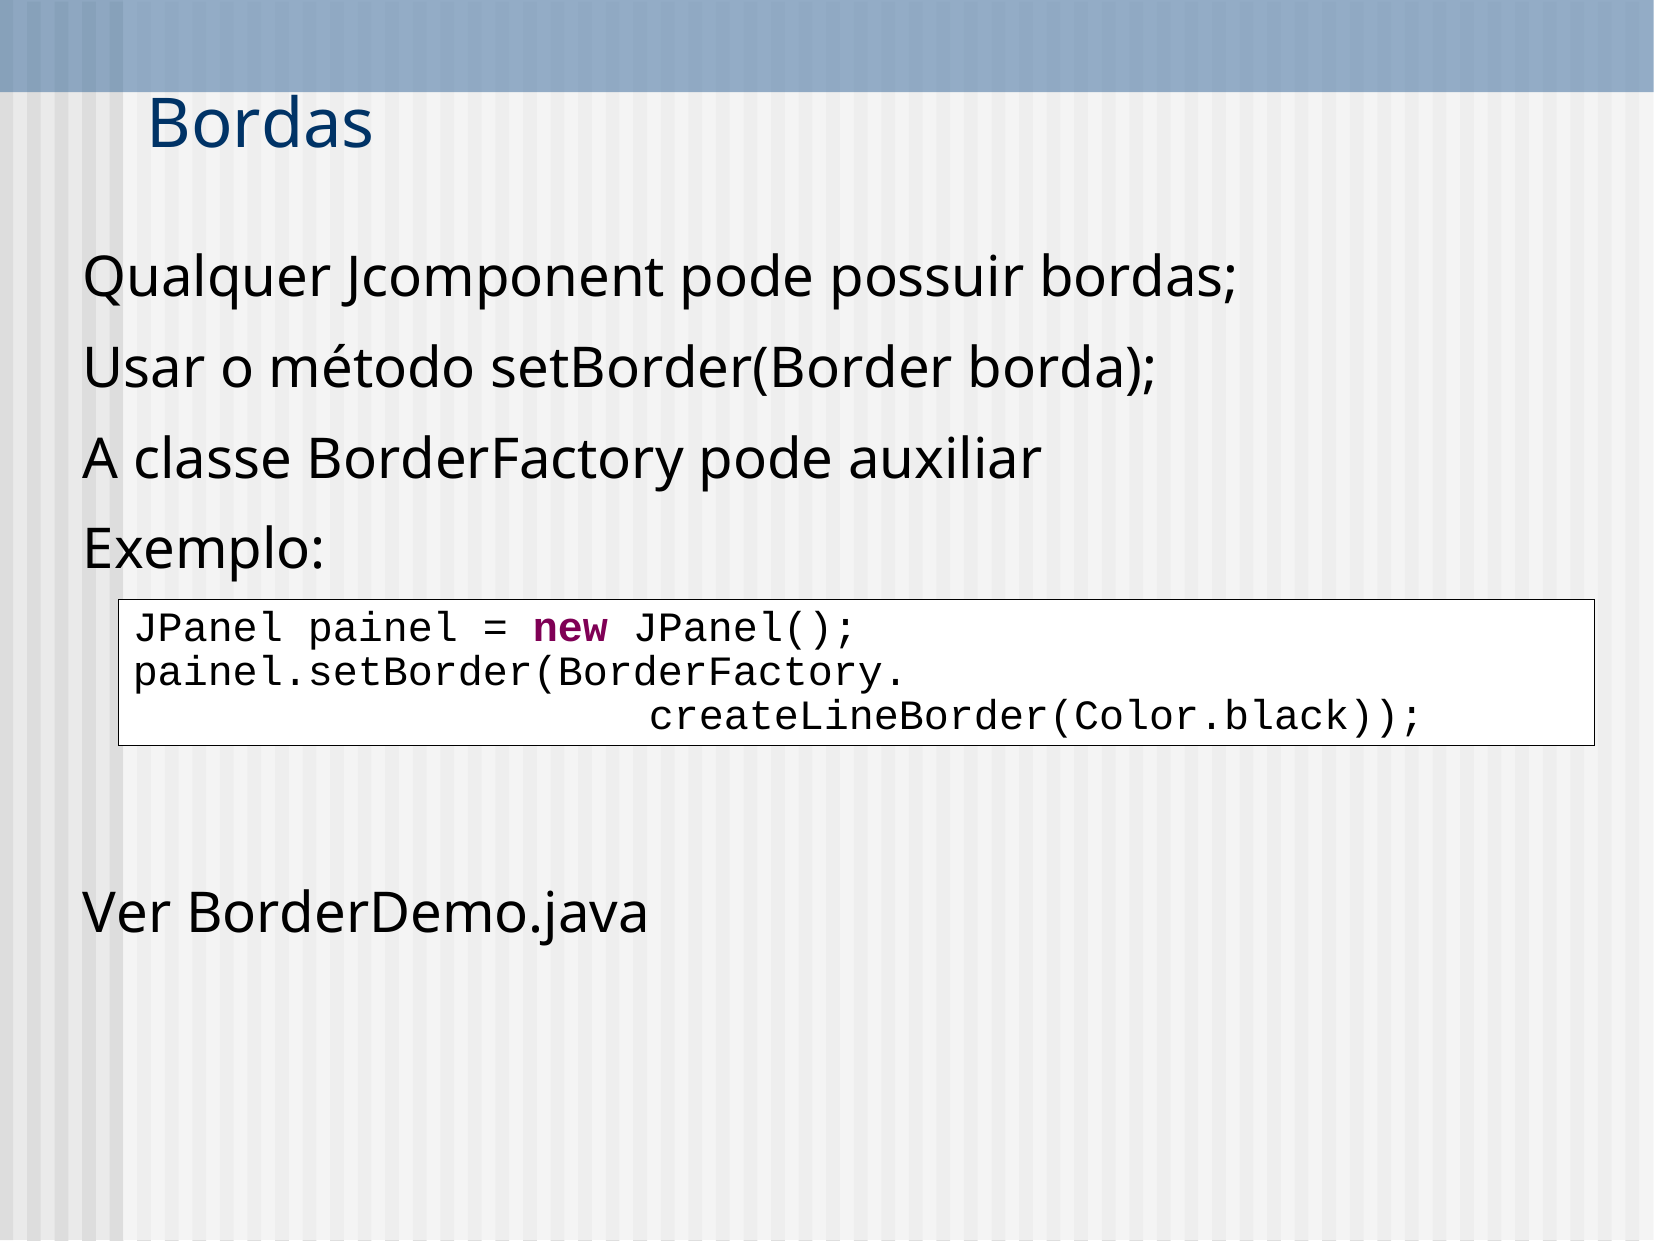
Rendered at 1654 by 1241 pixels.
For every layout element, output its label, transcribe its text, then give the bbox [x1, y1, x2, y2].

title Bordas [146, 36, 1536, 204]
text_box JPanel painel = new JPanel(); painel.setBorder(BorderFactory. createLineBorder(Color.black)); [118, 599, 1595, 745]
list Qualquer Jcomponent pode possuir bordas; Usar o método setBorder(Border borda); A classe BorderFactory pode auxiliar Exemplo: Ver BorderDemo.java [82, 236, 1571, 1094]
